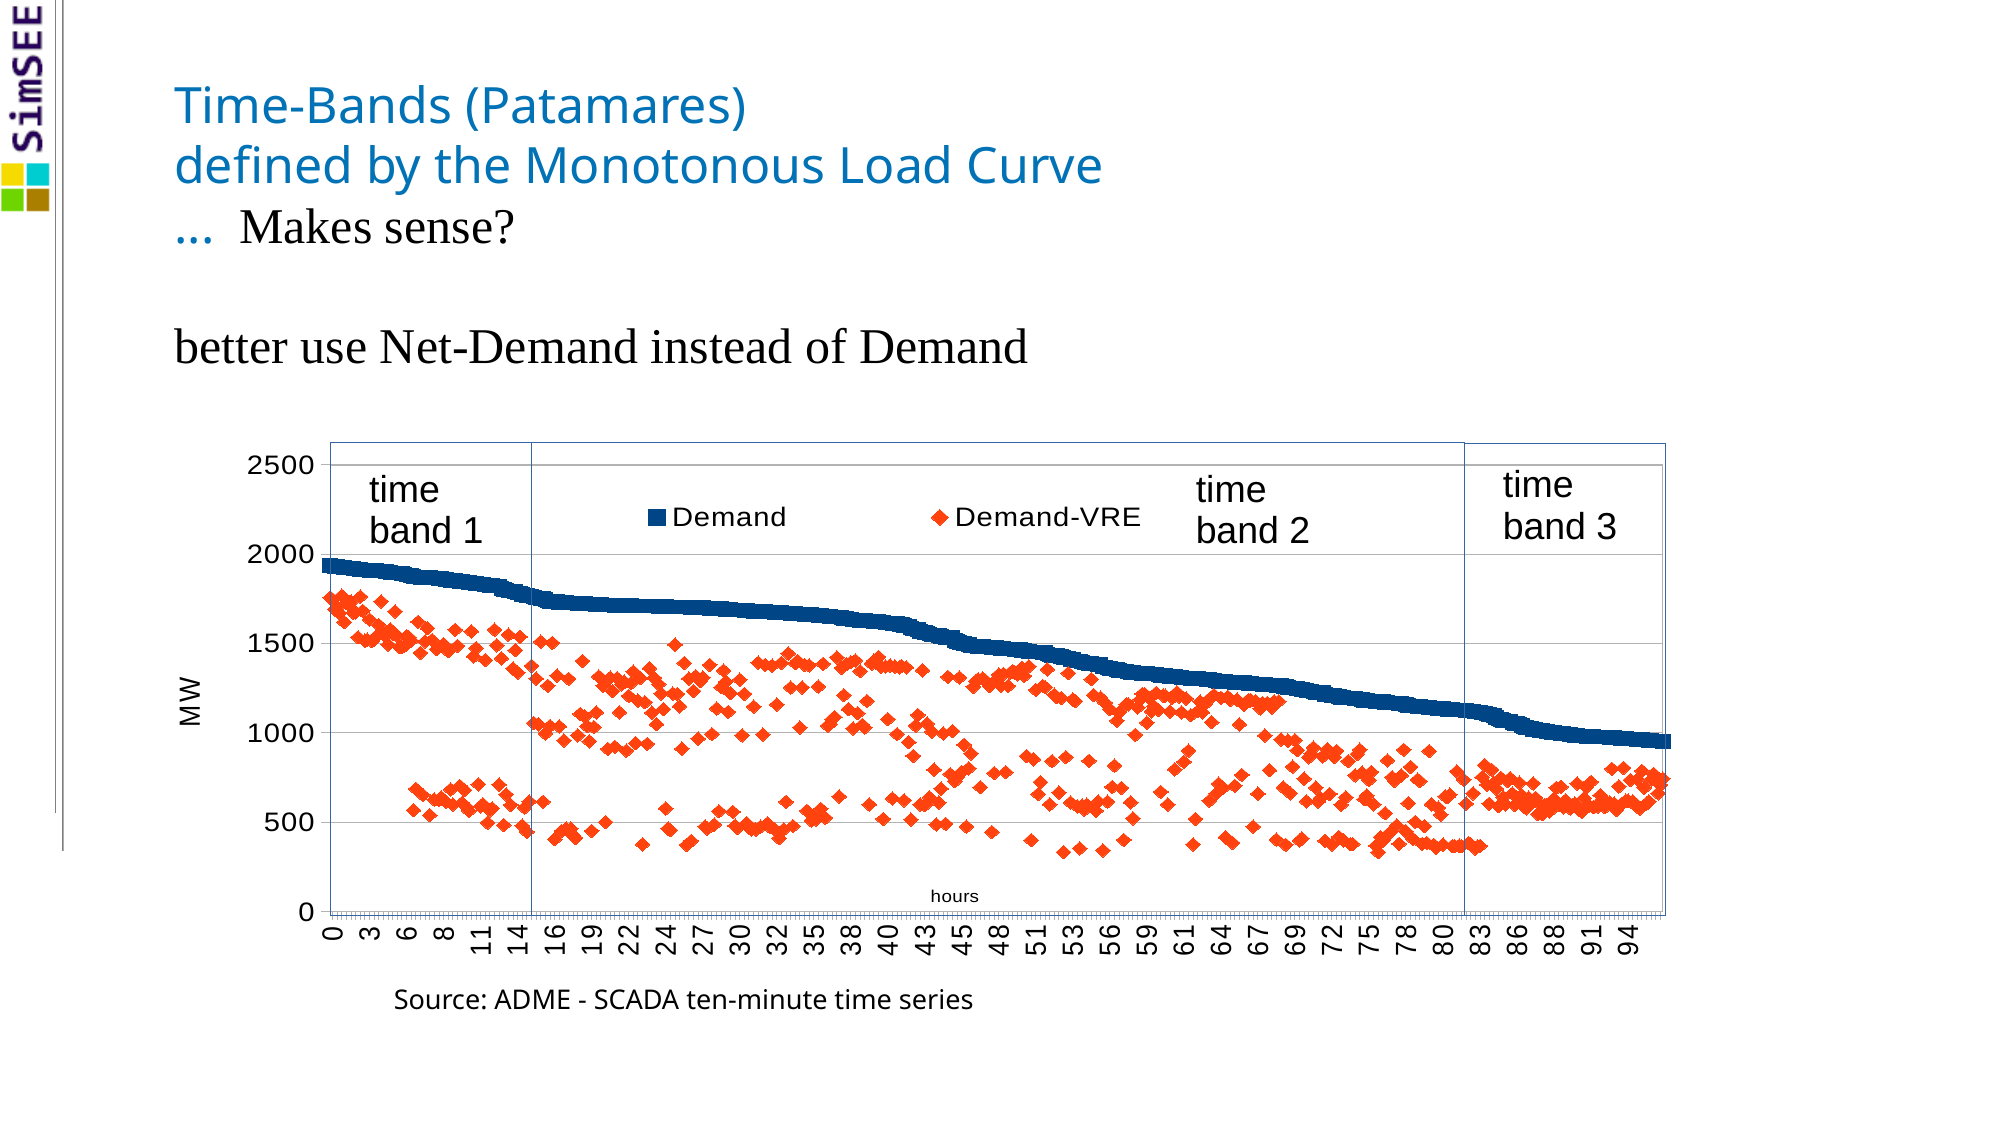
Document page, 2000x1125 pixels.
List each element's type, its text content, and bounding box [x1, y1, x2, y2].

text_box Source: ADME - SCADA ten-minute time series [379, 972, 1510, 1029]
picture [0, 162, 51, 213]
text_box time band 1 [354, 460, 508, 560]
text_box time band 3 [1488, 456, 1642, 556]
picture [0, 5, 52, 154]
text_box time band 2 [1181, 460, 1335, 560]
chart [145, 437, 1749, 957]
title Time-Bands (Patamares) defined by the Monotonous Load Curve ... Makes sense? better use Net-Demand instead of Demand [159, 65, 1837, 381]
